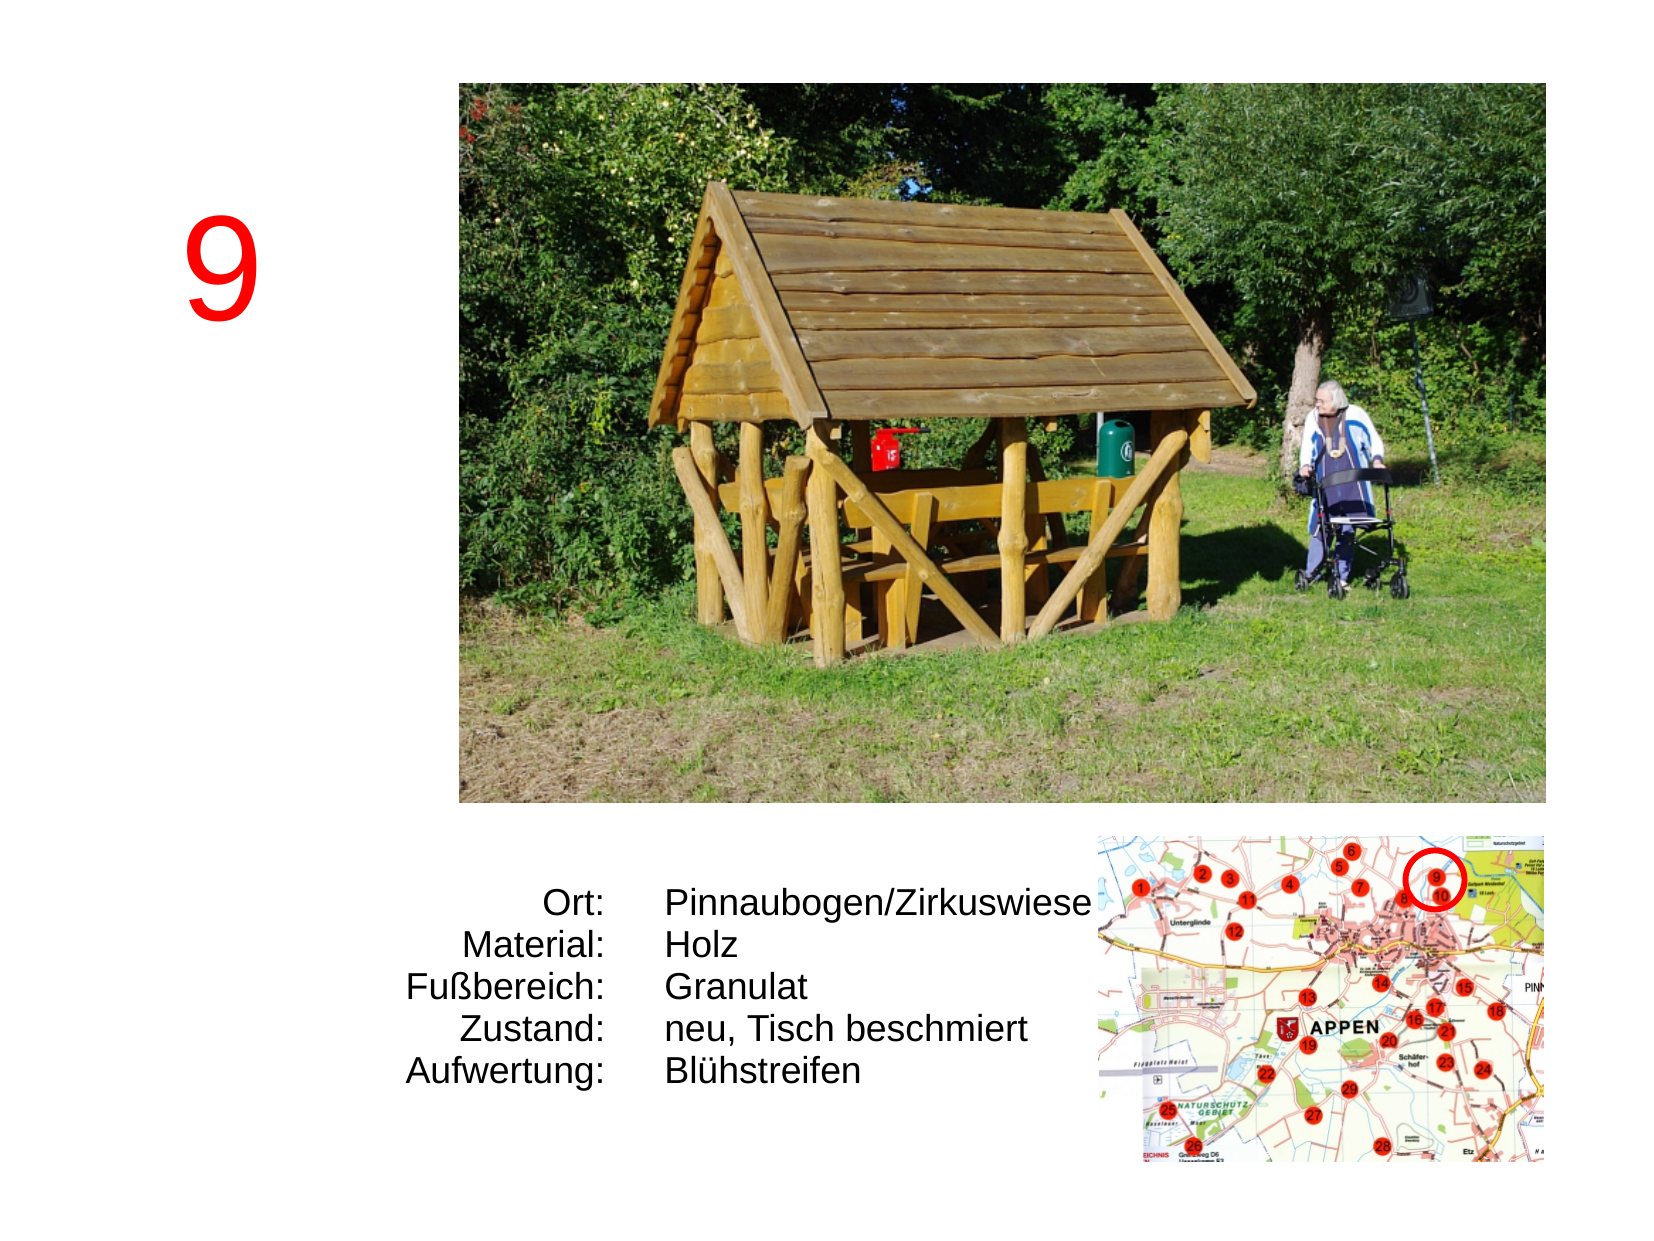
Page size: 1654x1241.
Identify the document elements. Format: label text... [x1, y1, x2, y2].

text_box Ort: Pinnaubogen/Zirkuswiese Material: Holz Fußbereich: Granulat Zustand: neu, Tisch beschmiert Aufwertung: Blühstreifen [354, 873, 1548, 1184]
picture [1098, 836, 1544, 1162]
picture [459, 83, 1546, 803]
text_box 9 [165, 177, 317, 360]
